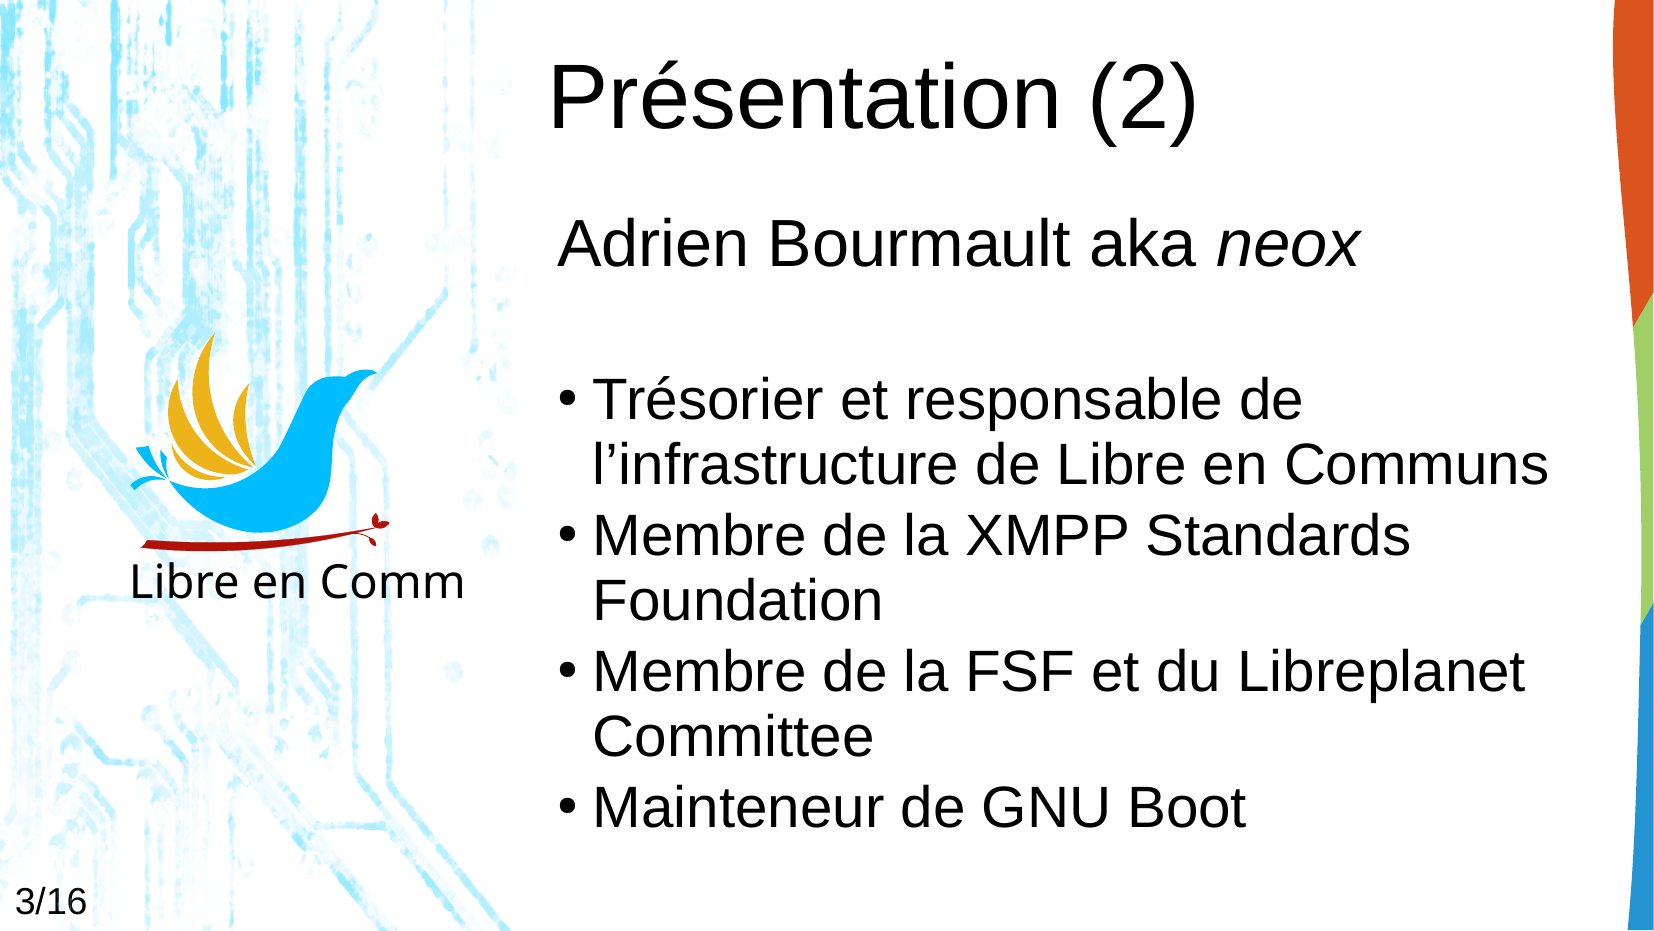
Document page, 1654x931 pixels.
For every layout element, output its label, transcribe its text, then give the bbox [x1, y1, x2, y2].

title Présentation (2) [118, 19, 1630, 175]
picture [0, 0, 517, 931]
subtitle Adrien Bourmault aka neox Trésorier et responsable de l’infrastructure de Libre en Communs Membre de la XMPP Standards Foundation Membre de la FSF et du Libreplanet Committee Mainteneur de GNU Boot [521, 205, 1625, 840]
